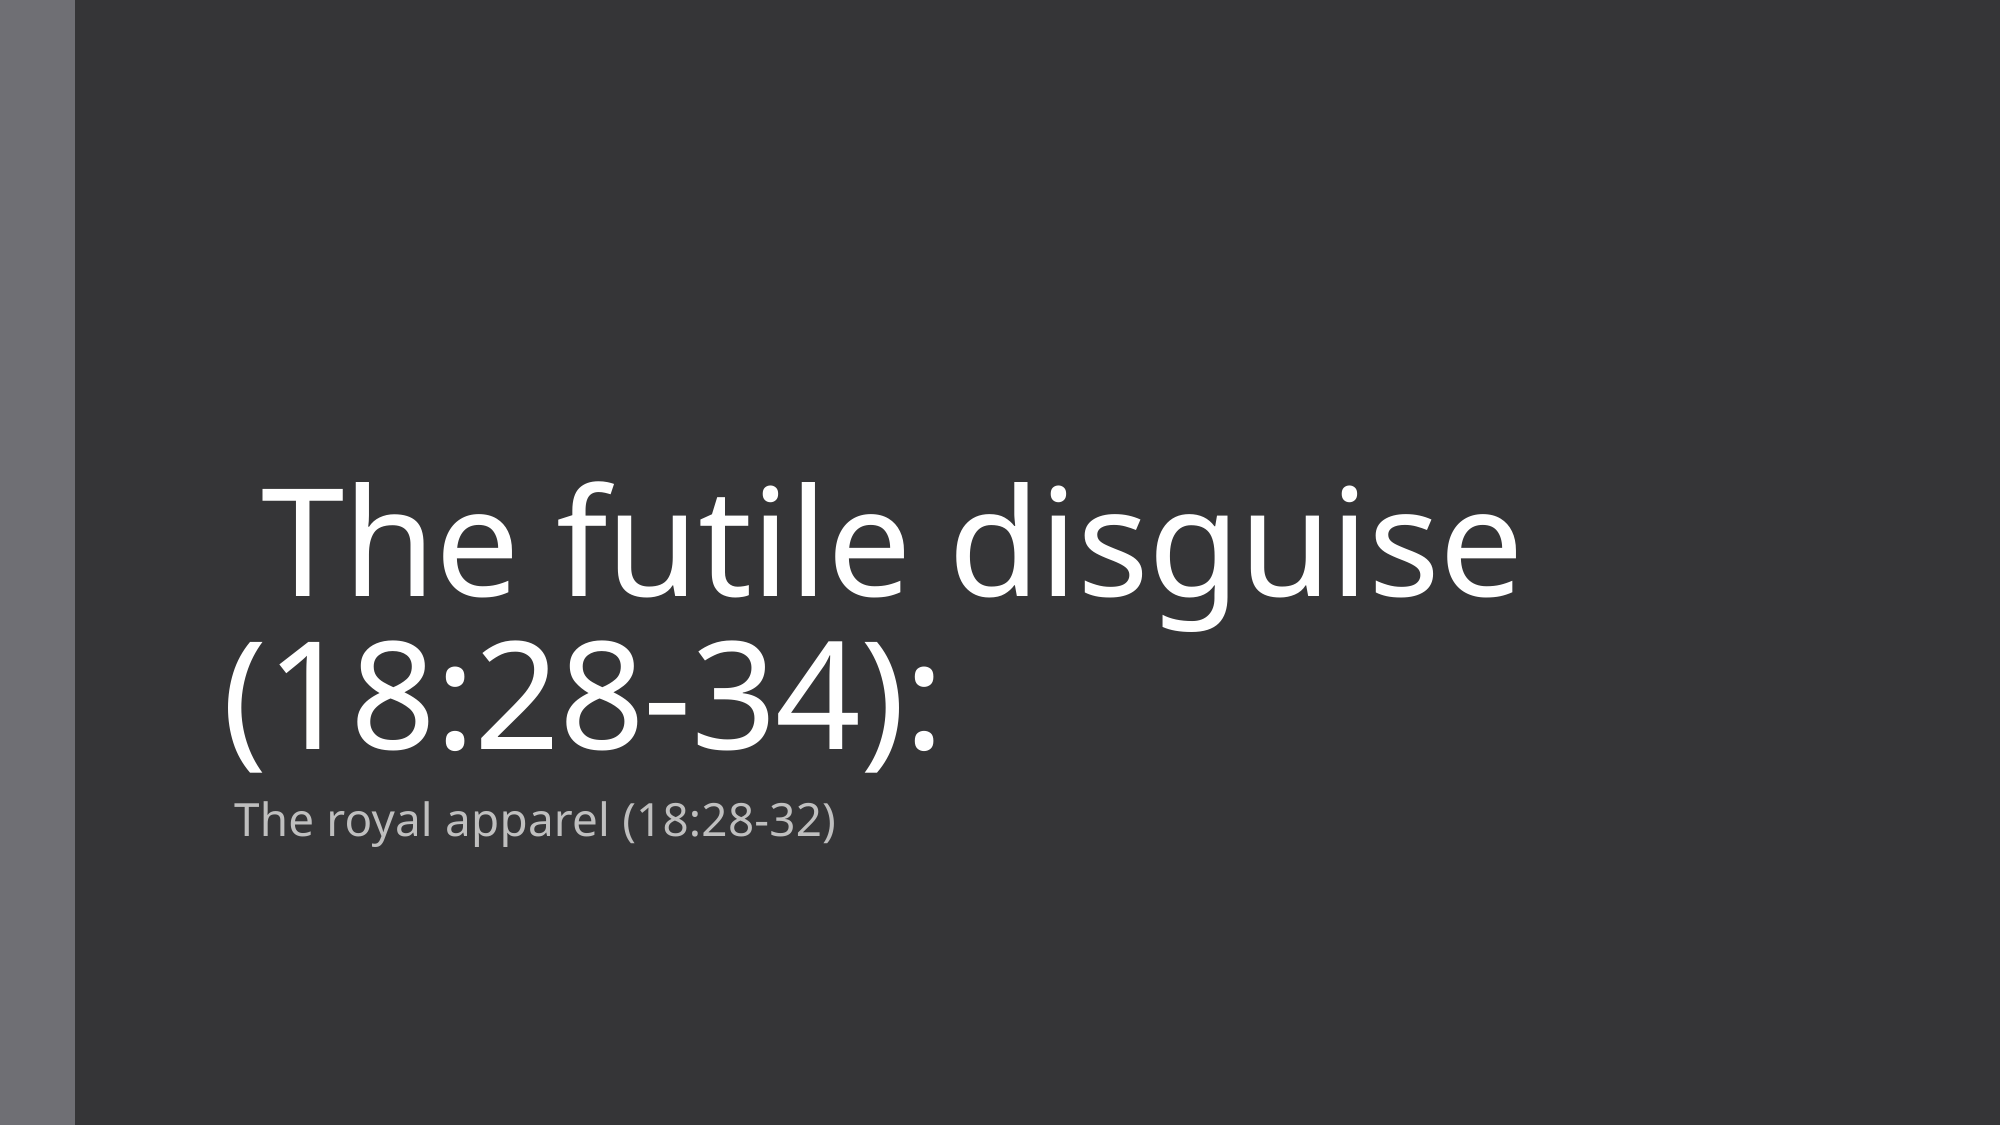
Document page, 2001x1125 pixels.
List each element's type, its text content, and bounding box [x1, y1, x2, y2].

subtitle The royal apparel (18:28-32) [206, 787, 1752, 1066]
title The futile disguise (18:28-34): [206, 124, 1752, 787]
